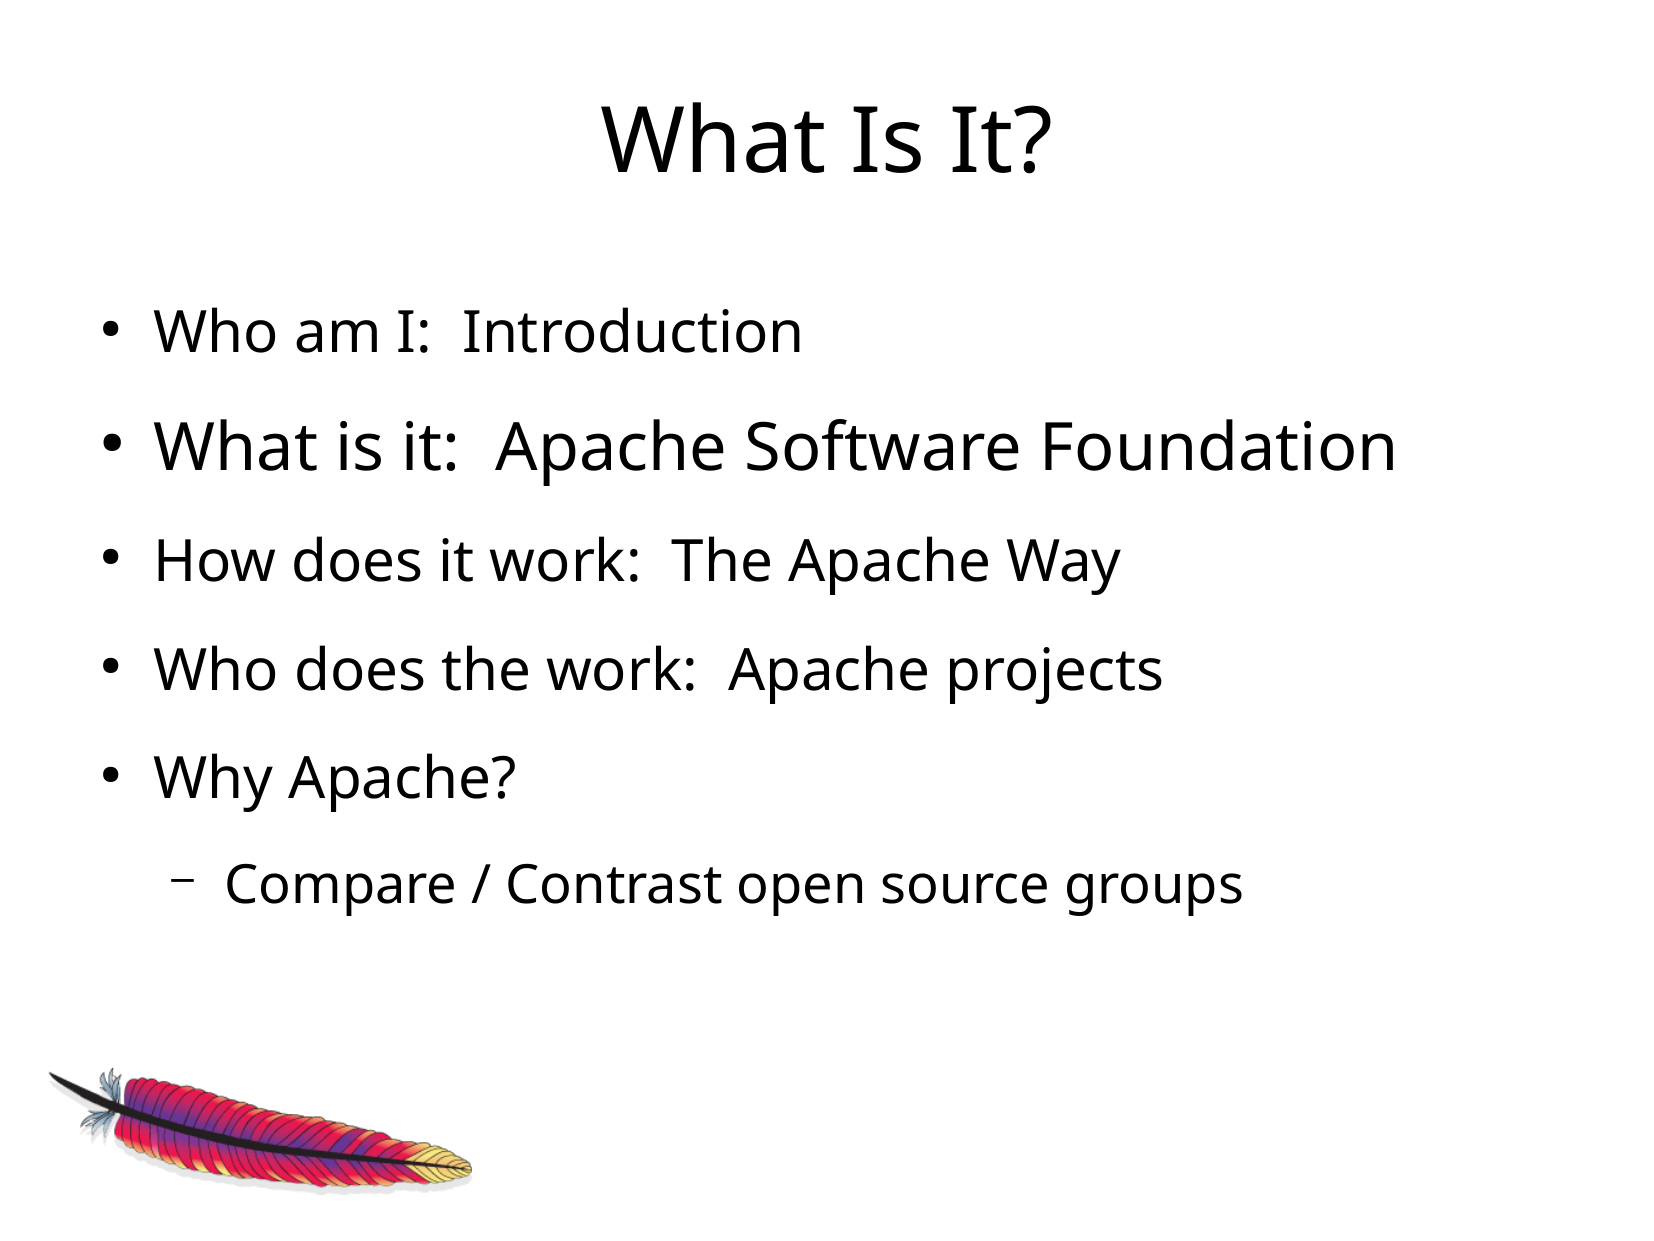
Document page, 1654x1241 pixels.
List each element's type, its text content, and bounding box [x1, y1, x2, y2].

list Who am I: Introduction What is it: Apache Software Foundation How does it work: The Apache Way Who does the work: Apache projects Why Apache? Compare / Contrast open source groups [82, 290, 1571, 1109]
picture [45, 1064, 477, 1200]
title What Is It? [82, 49, 1571, 226]
